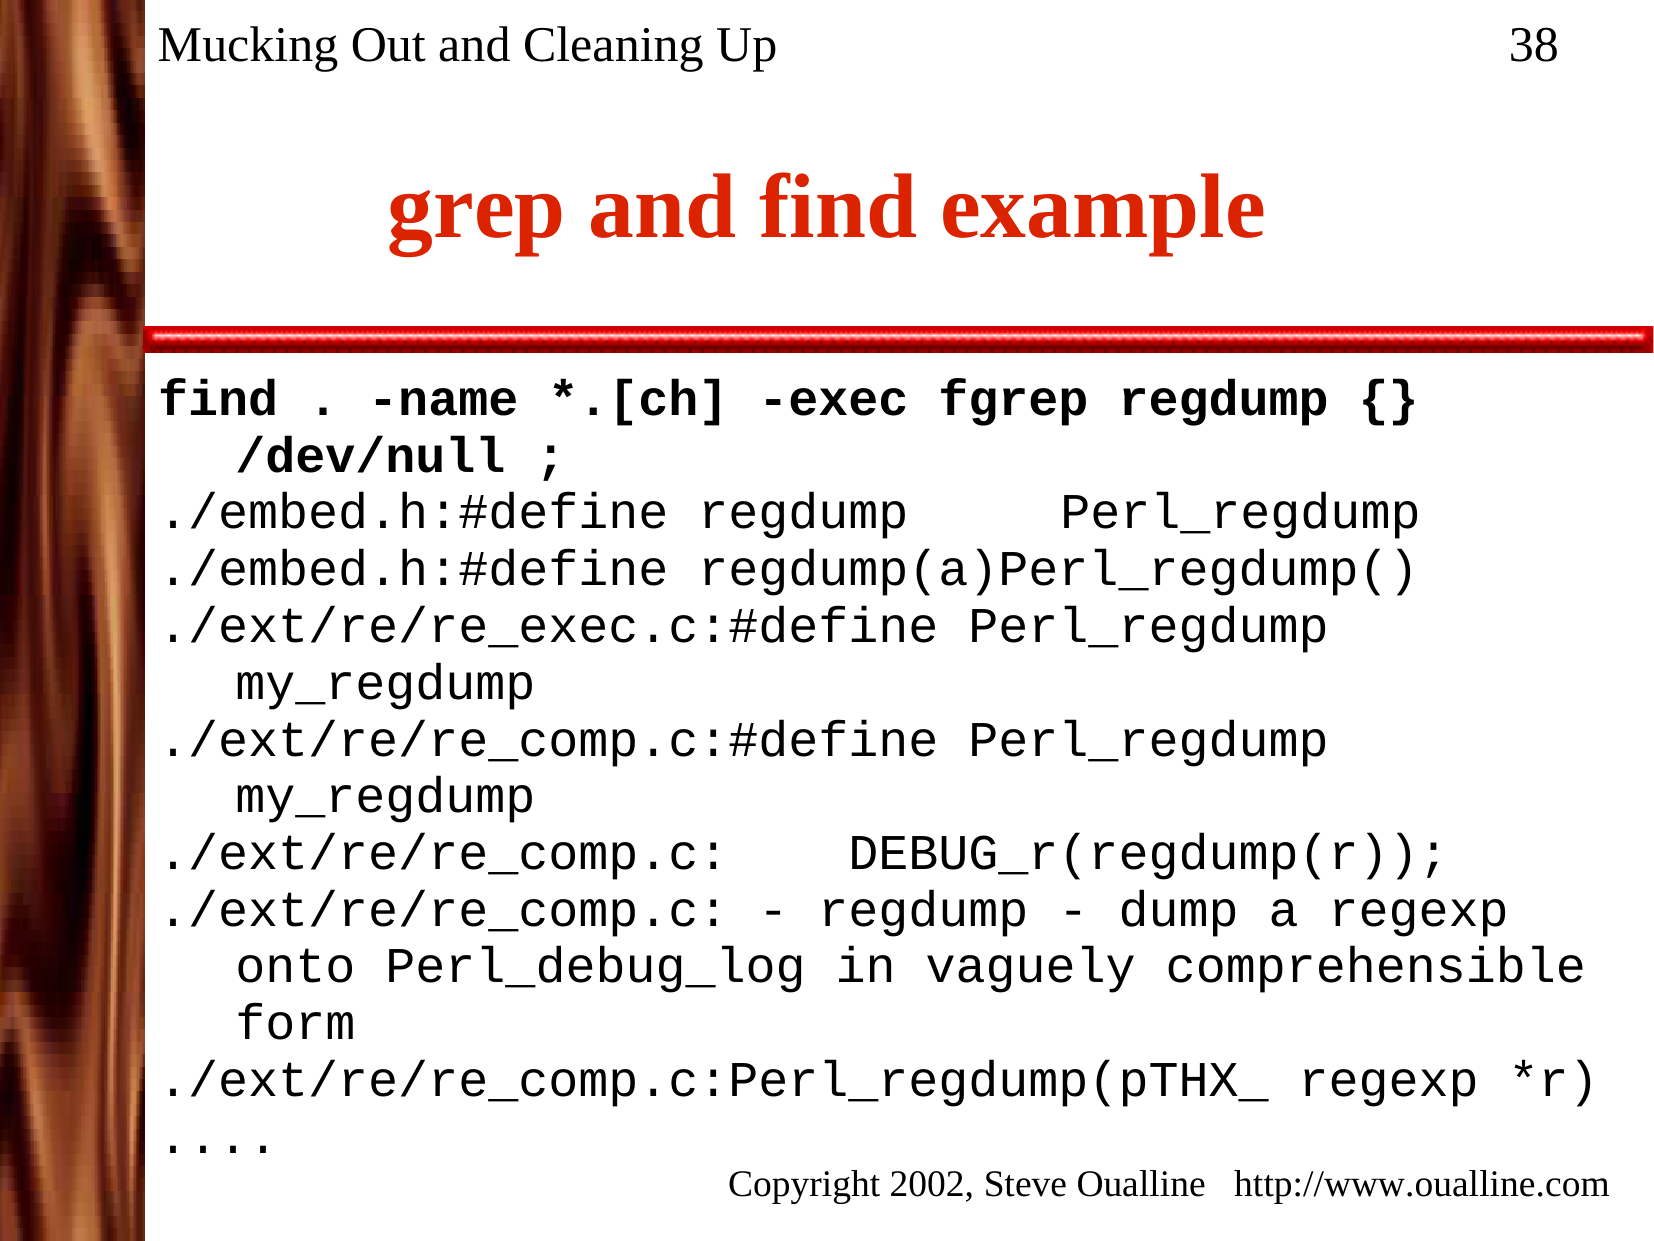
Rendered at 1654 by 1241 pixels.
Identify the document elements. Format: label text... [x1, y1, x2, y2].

subtitle [121, 344, 1534, 1127]
title grep and find example [121, 102, 1534, 310]
picture [0, 0, 1654, 1241]
text_box find . -name *.[ch] -exec fgrep regdump {} /dev/null ; ./embed.h:#define regdump Perl_regdump ./embed.h:#define regdump(a)Perl_regdump() ./ext/re/re_exec.c:#define Perl_regdump my_regdump ./ext/re/re_comp.c:#define Perl_regdump my_regdump ./ext/re/re_comp.c: DEBUG_r(regdump(r)); ./ext/re/re_comp.c: - regdump - dump a regexp onto Perl_debug_log in vaguely comprehensible form ./ext/re/re_comp.c:Perl_regdump(pTHX_ regexp *r) .... [158, 373, 1617, 1169]
